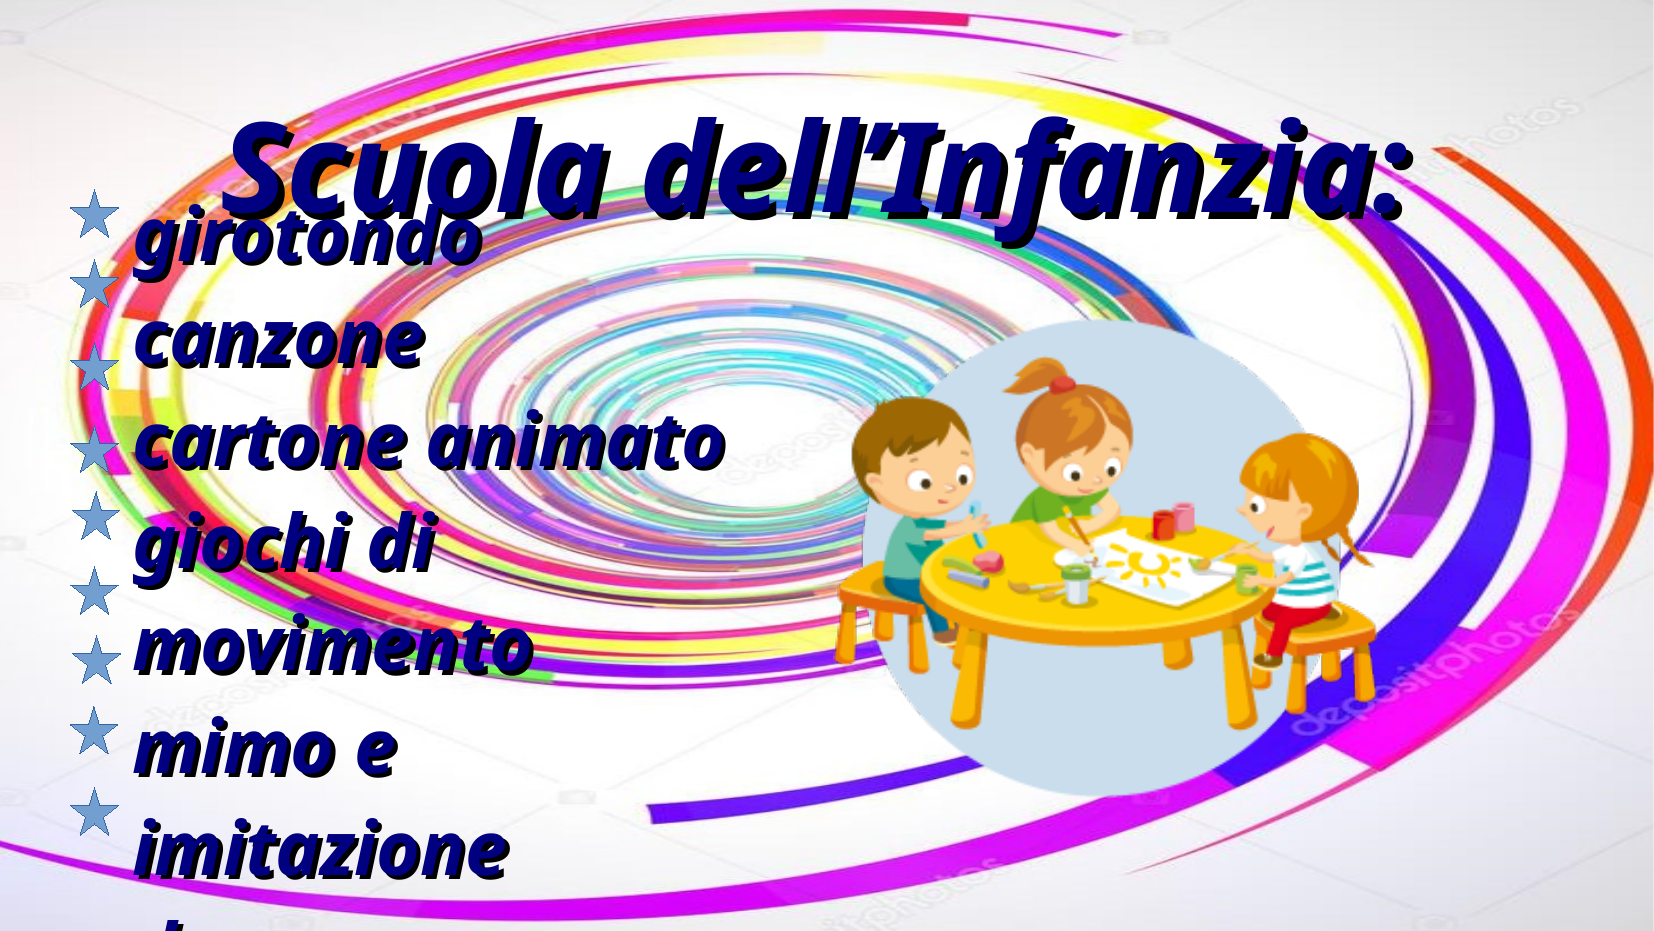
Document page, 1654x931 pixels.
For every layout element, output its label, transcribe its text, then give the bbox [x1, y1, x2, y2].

text_box [70, 342, 119, 390]
text_box Scuola dell’Infanzia: [177, 70, 1453, 217]
text_box [70, 425, 119, 473]
text_box [70, 189, 119, 238]
text_box [72, 491, 120, 540]
text_box [72, 635, 121, 684]
text_box [70, 706, 118, 754]
text_box [70, 566, 119, 615]
text_box [70, 787, 119, 836]
text_box girotondo canzone cartone animato giochi di movimento mimo e imitazione danza illustrazioni lavori manuali fumetto [118, 174, 772, 931]
picture [0, 0, 1654, 931]
text_box [70, 259, 119, 308]
